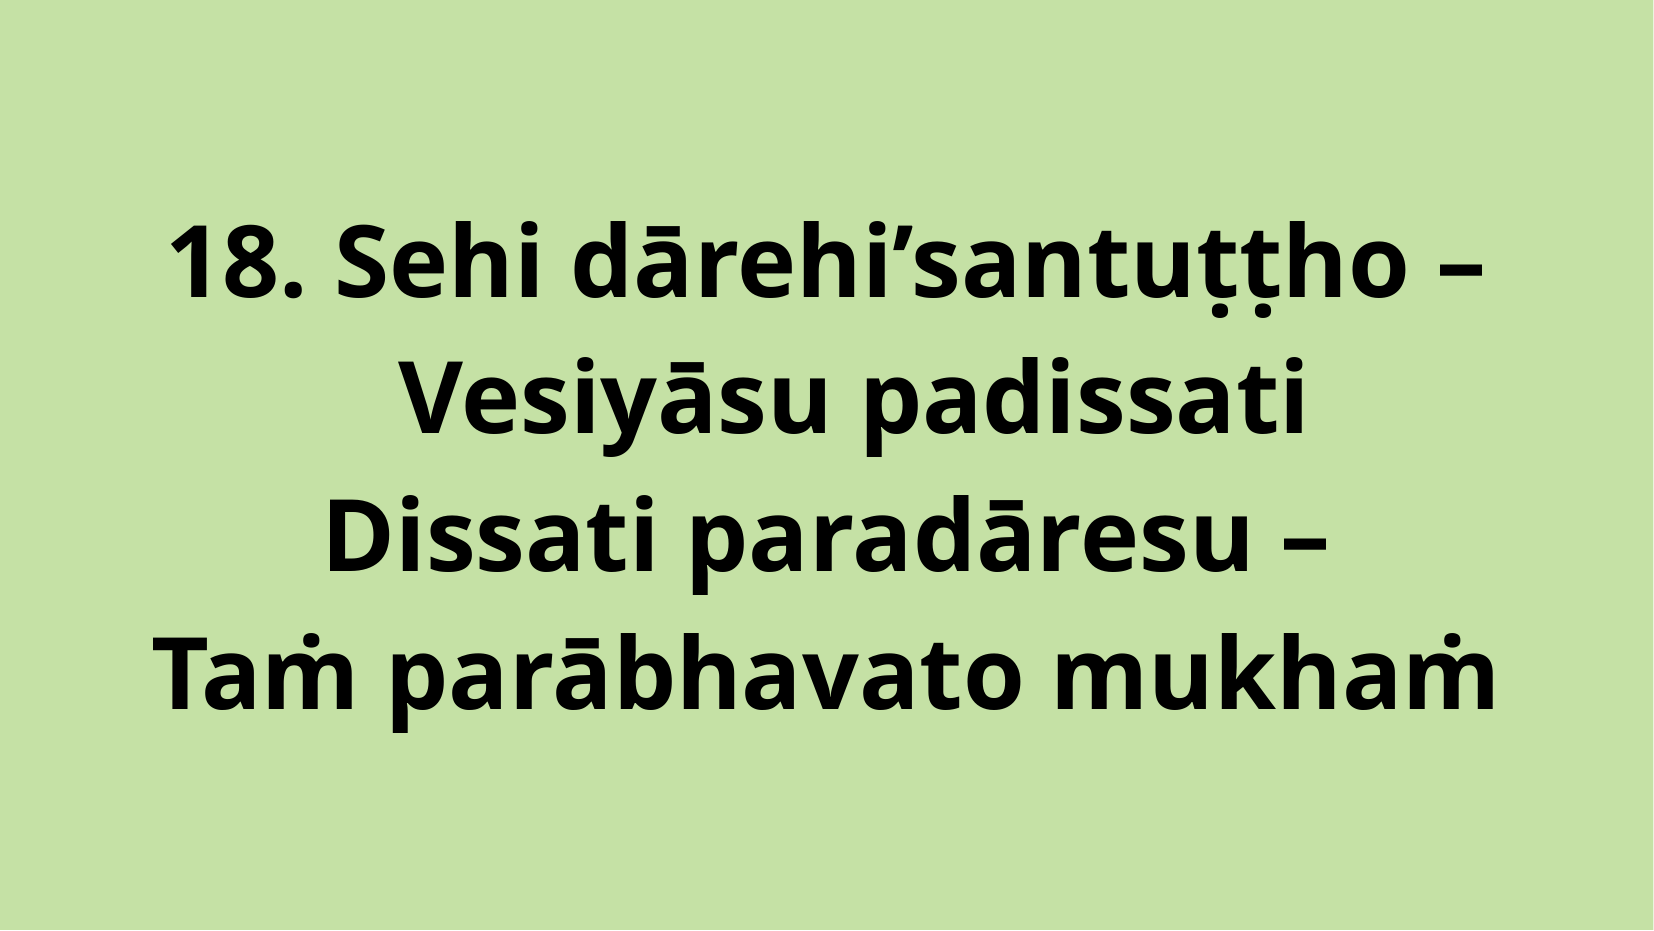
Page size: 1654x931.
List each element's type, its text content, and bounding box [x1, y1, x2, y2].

subtitle 18. Sehi dārehi’santuṭṭho – Vesiyāsu padissati Dissati paradāresu – Taṁ parābhavato mukhaṁ [82, 0, 1571, 931]
